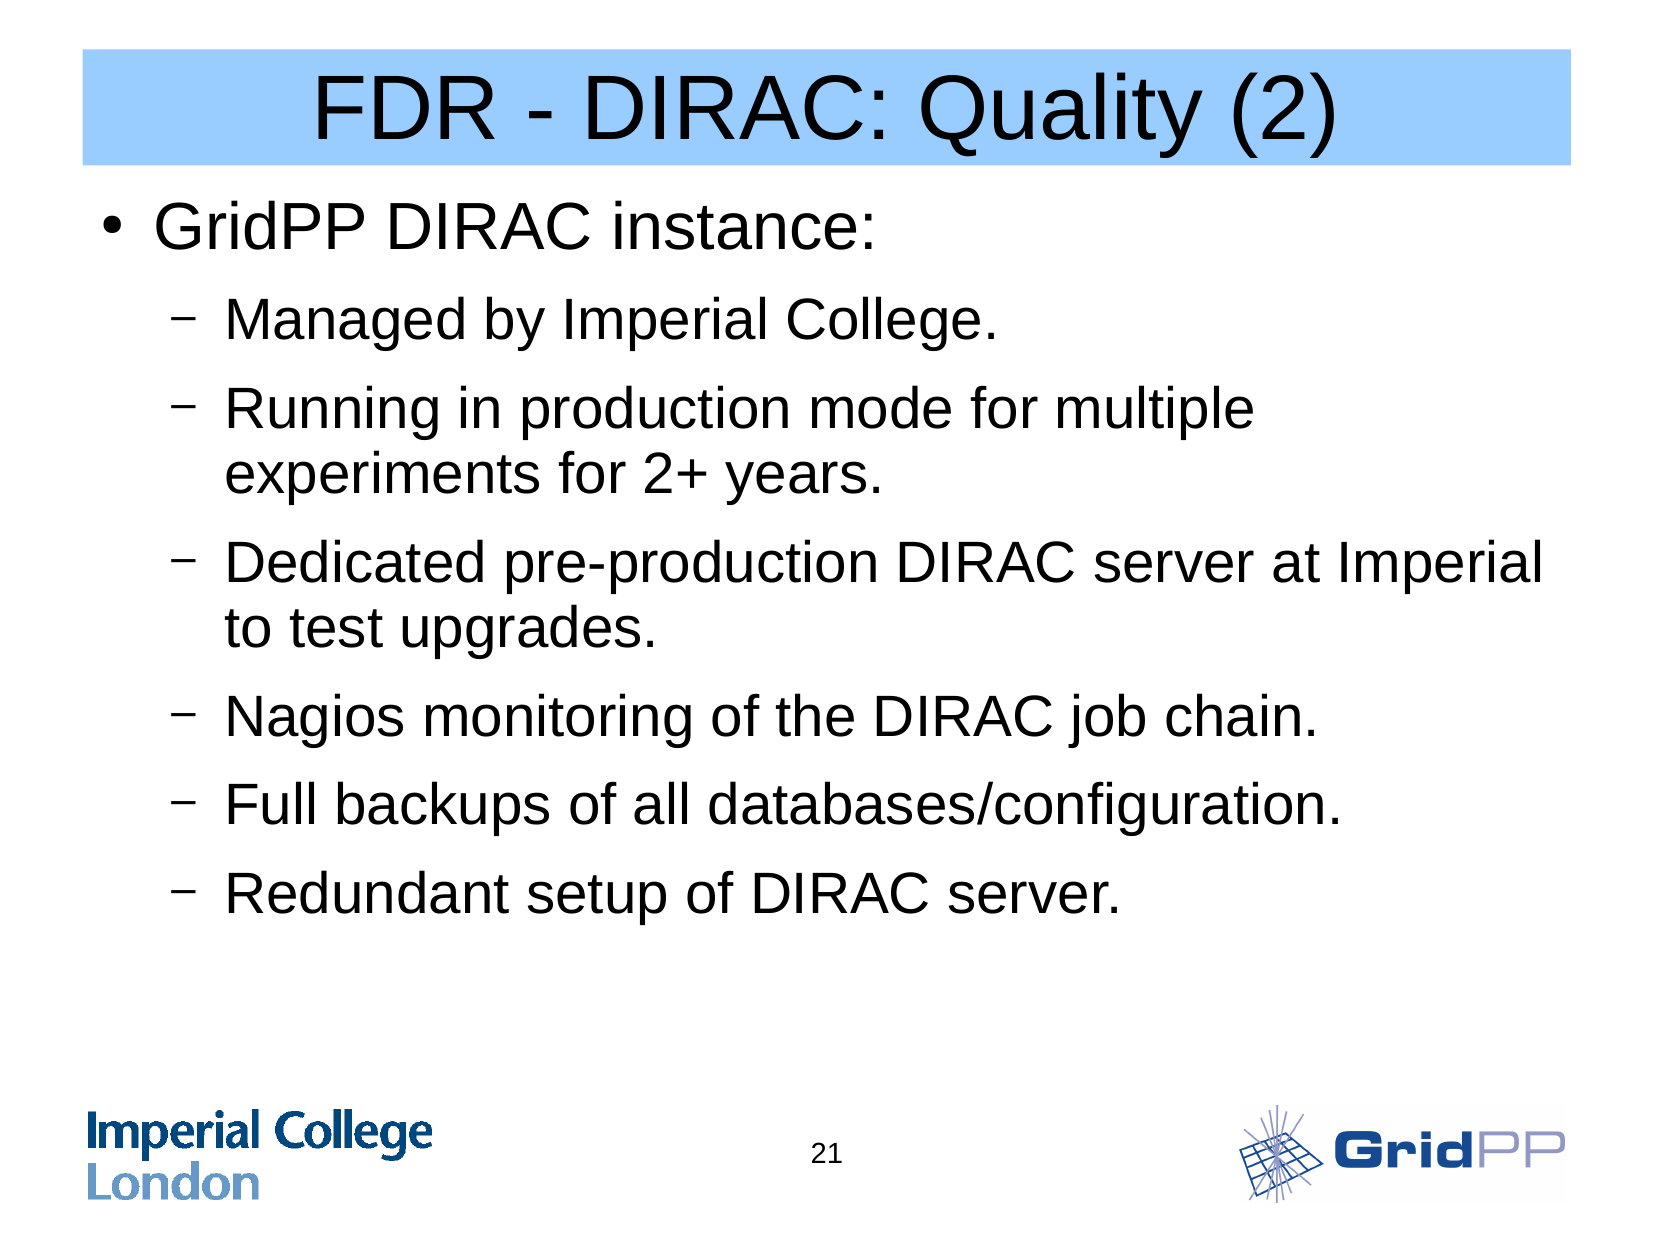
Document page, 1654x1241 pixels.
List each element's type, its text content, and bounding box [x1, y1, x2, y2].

list GridPP DIRAC instance: Managed by Imperial College. Running in production mode for multiple experiments for 2+ years. Dedicated pre-production DIRAC server at Imperial to test upgrades. Nagios monitoring of the DIRAC job chain. Full backups of all databases/configuration. Redundant setup of DIRAC server. [82, 188, 1571, 1075]
picture [88, 1109, 432, 1200]
picture [1239, 1105, 1565, 1203]
title FDR - DIRAC: Quality (2) [82, 49, 1571, 166]
